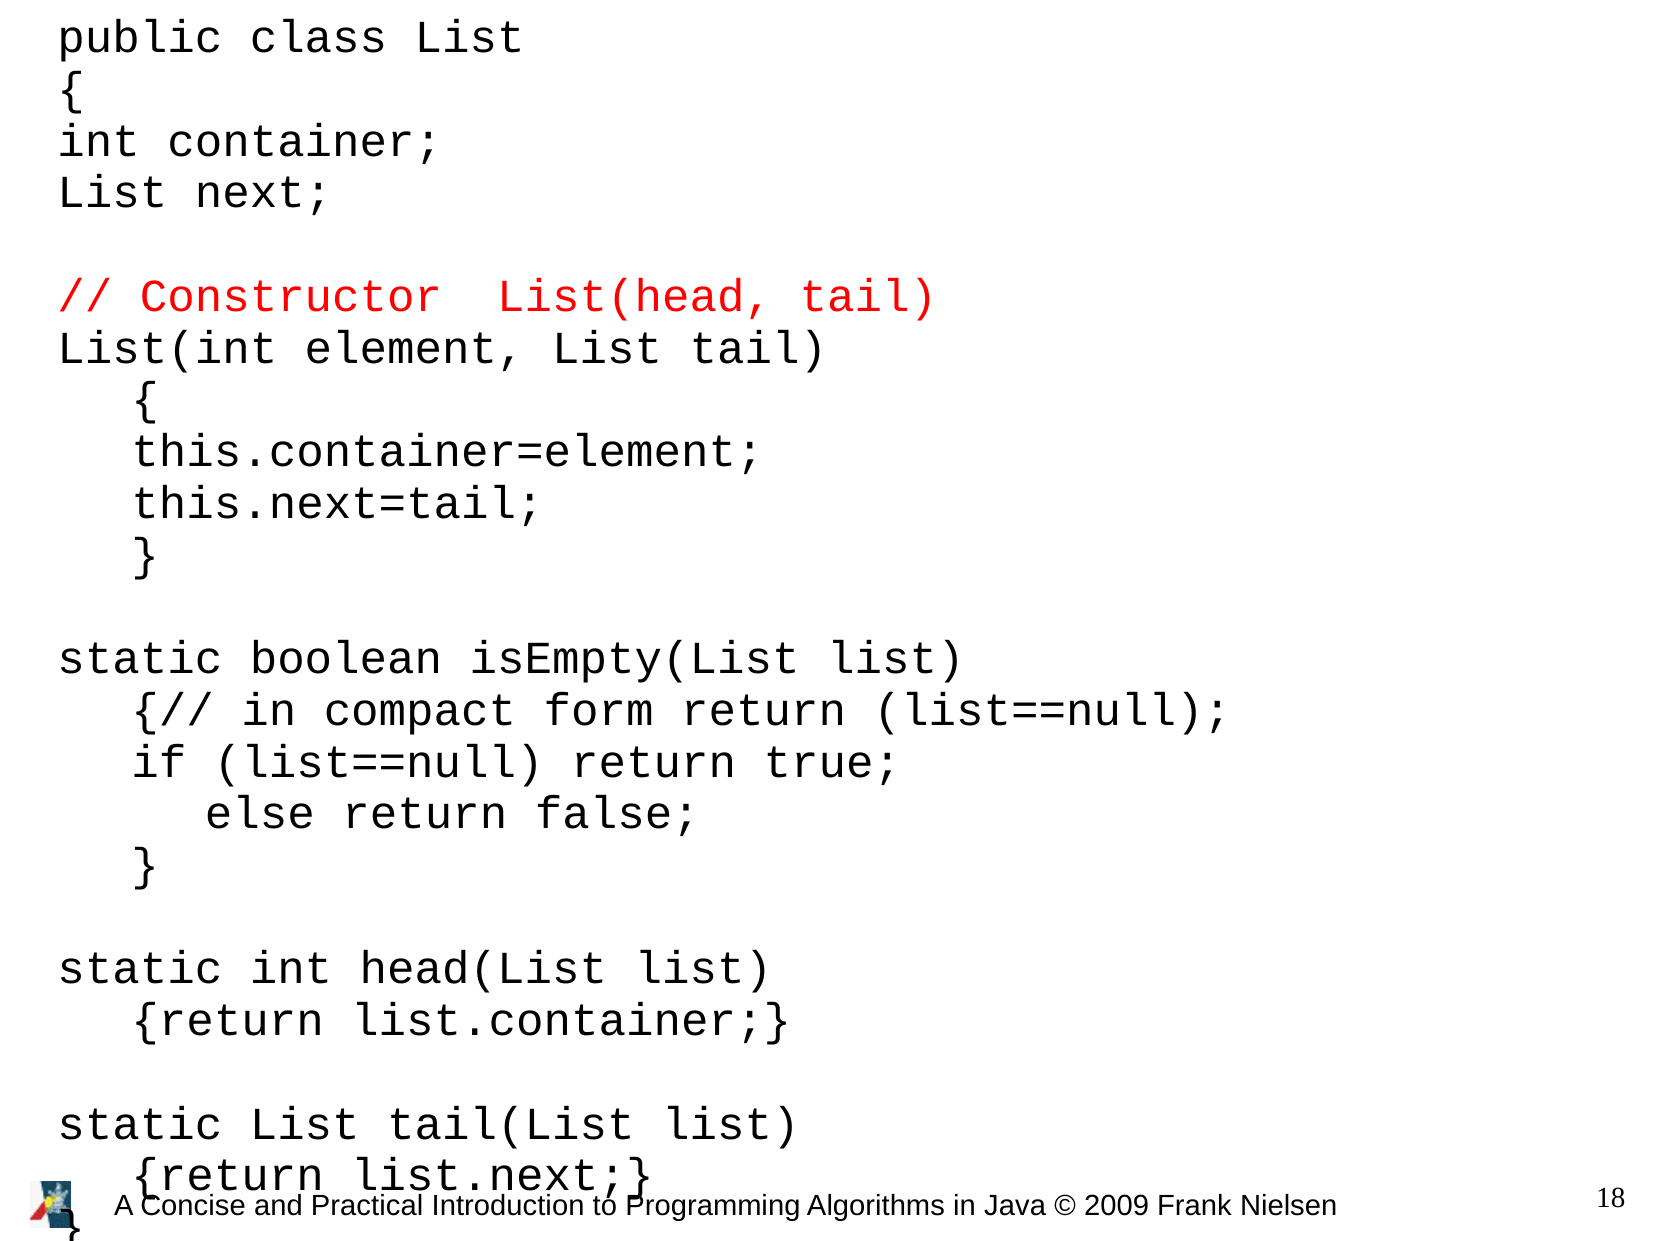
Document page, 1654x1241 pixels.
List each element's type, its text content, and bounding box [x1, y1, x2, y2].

text_box public class List { int container; List next; // Constructor List(head, tail) List(int element, List tail) { this.container=element; this.next=tail; } static boolean isEmpty(List list) {// in compact form return (list==null); if (list==null) return true; else return false; } static int head(List list) {return list.container;} static List tail(List list) {return list.next;} } [42, 7, 1247, 1193]
picture [29, 1181, 71, 1228]
